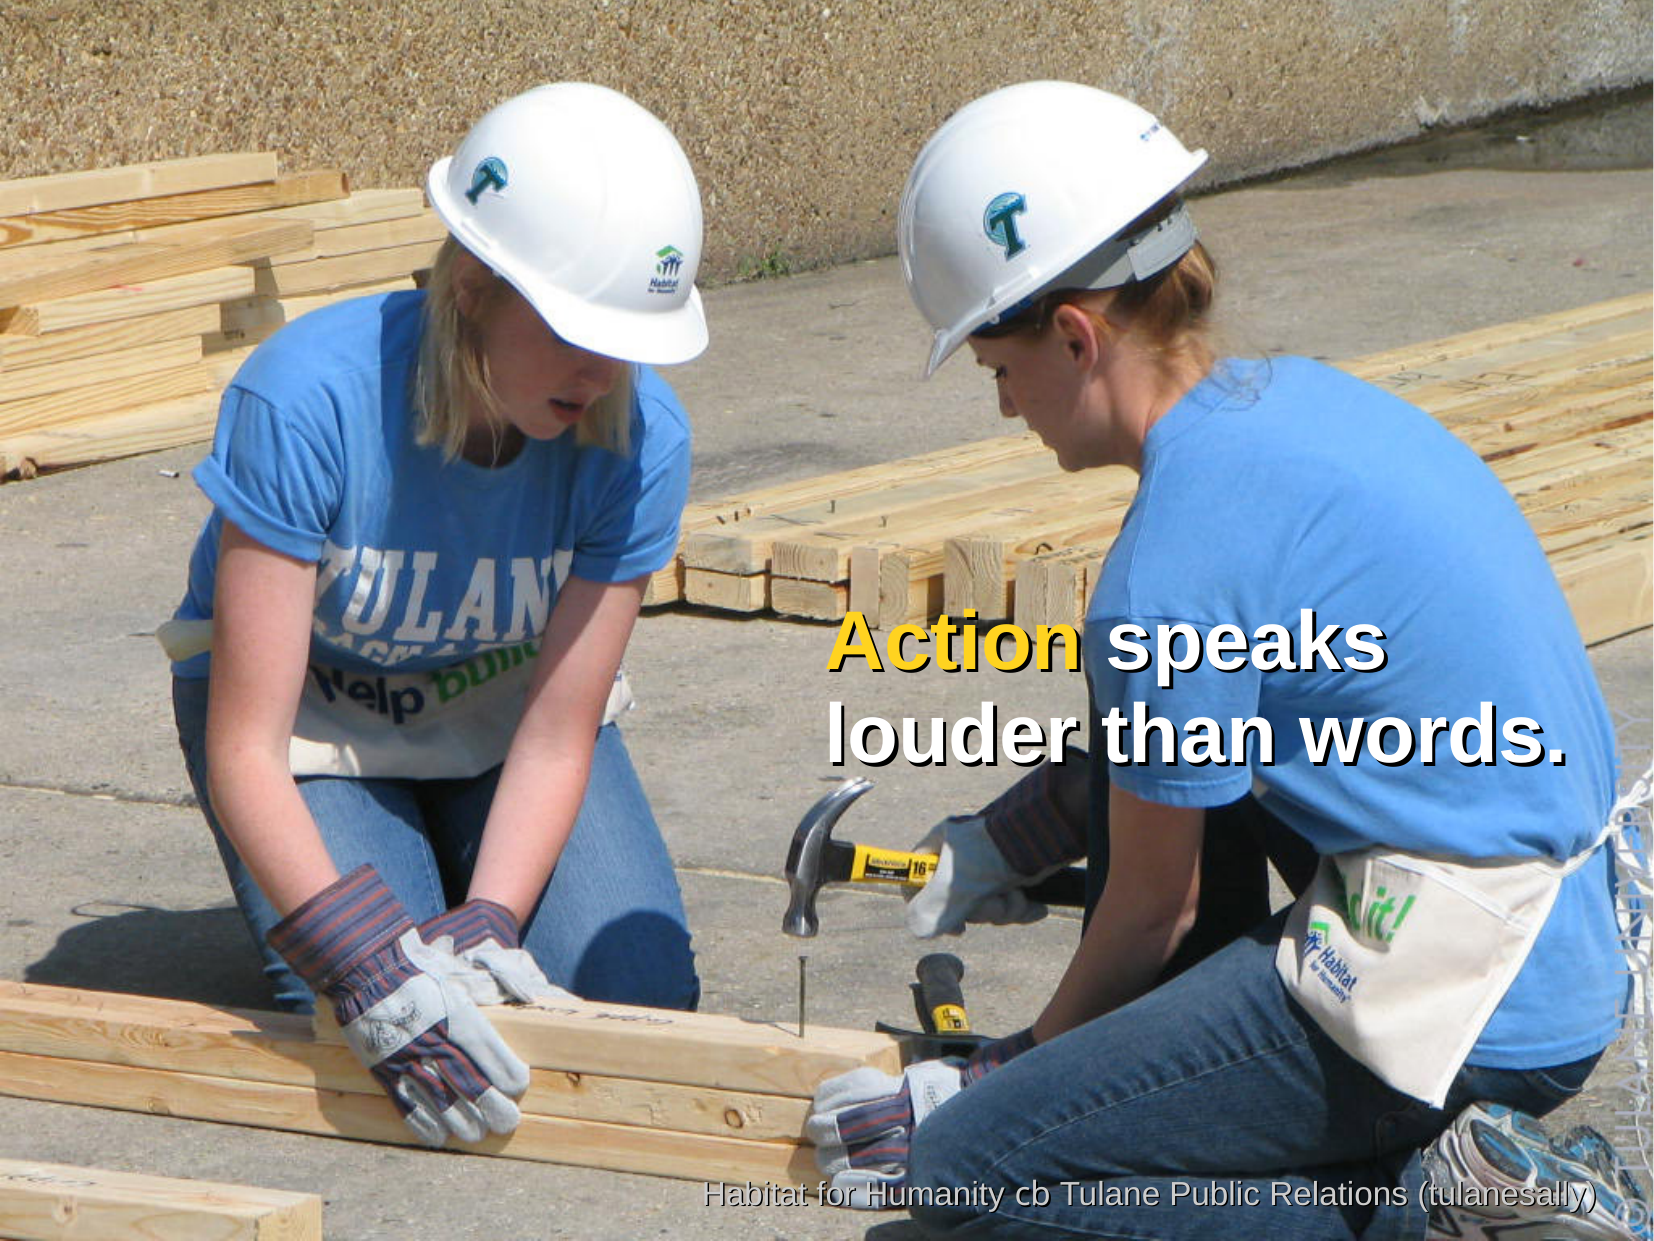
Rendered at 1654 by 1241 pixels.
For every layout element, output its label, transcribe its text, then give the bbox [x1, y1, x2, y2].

picture [0, 0, 1654, 1241]
text_box Habitat for Humanity cb Tulane Public Relations (tulanesally) [262, 1162, 1613, 1215]
text_box Action speaks louder than words. [809, 586, 1597, 788]
